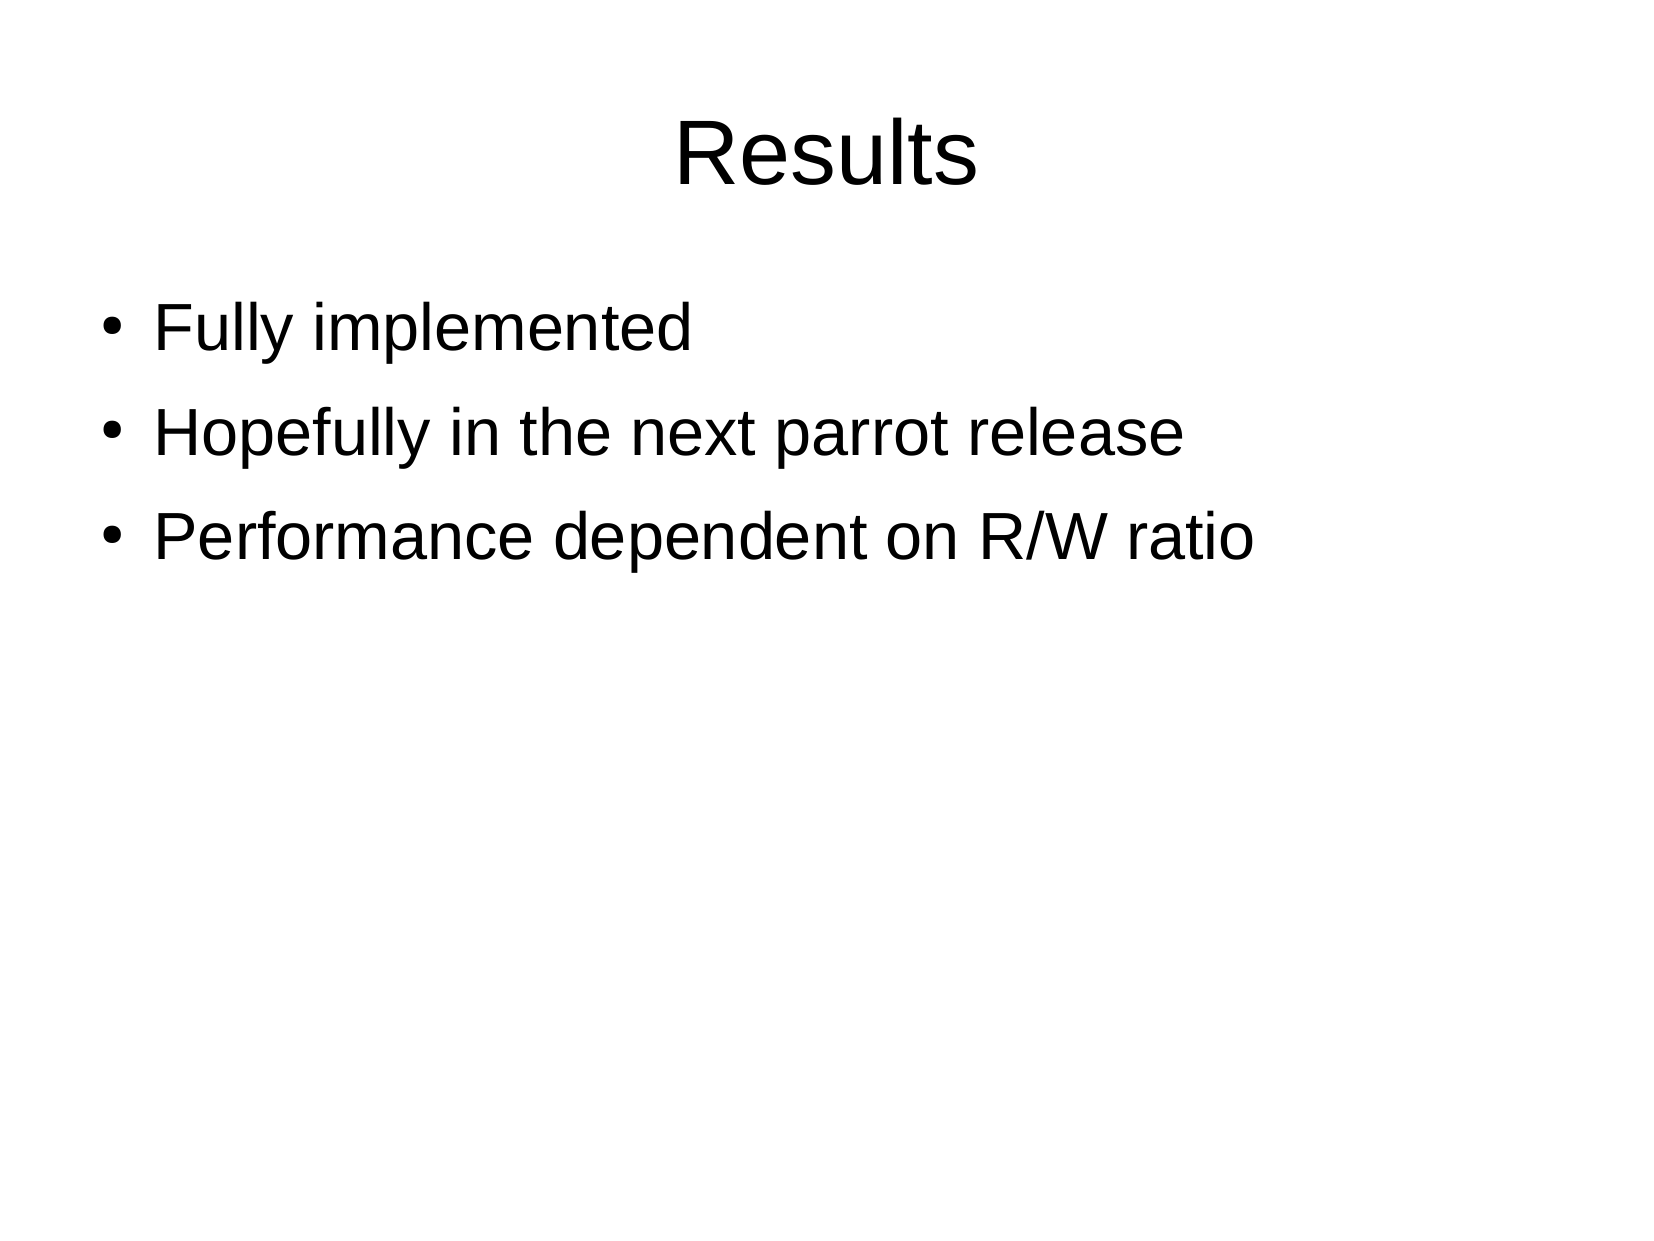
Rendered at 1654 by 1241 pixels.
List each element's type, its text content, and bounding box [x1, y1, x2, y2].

title Results [82, 49, 1571, 257]
list Fully implemented Hopefully in the next parrot release Performance dependent on R/W ratio [82, 290, 1571, 1109]
